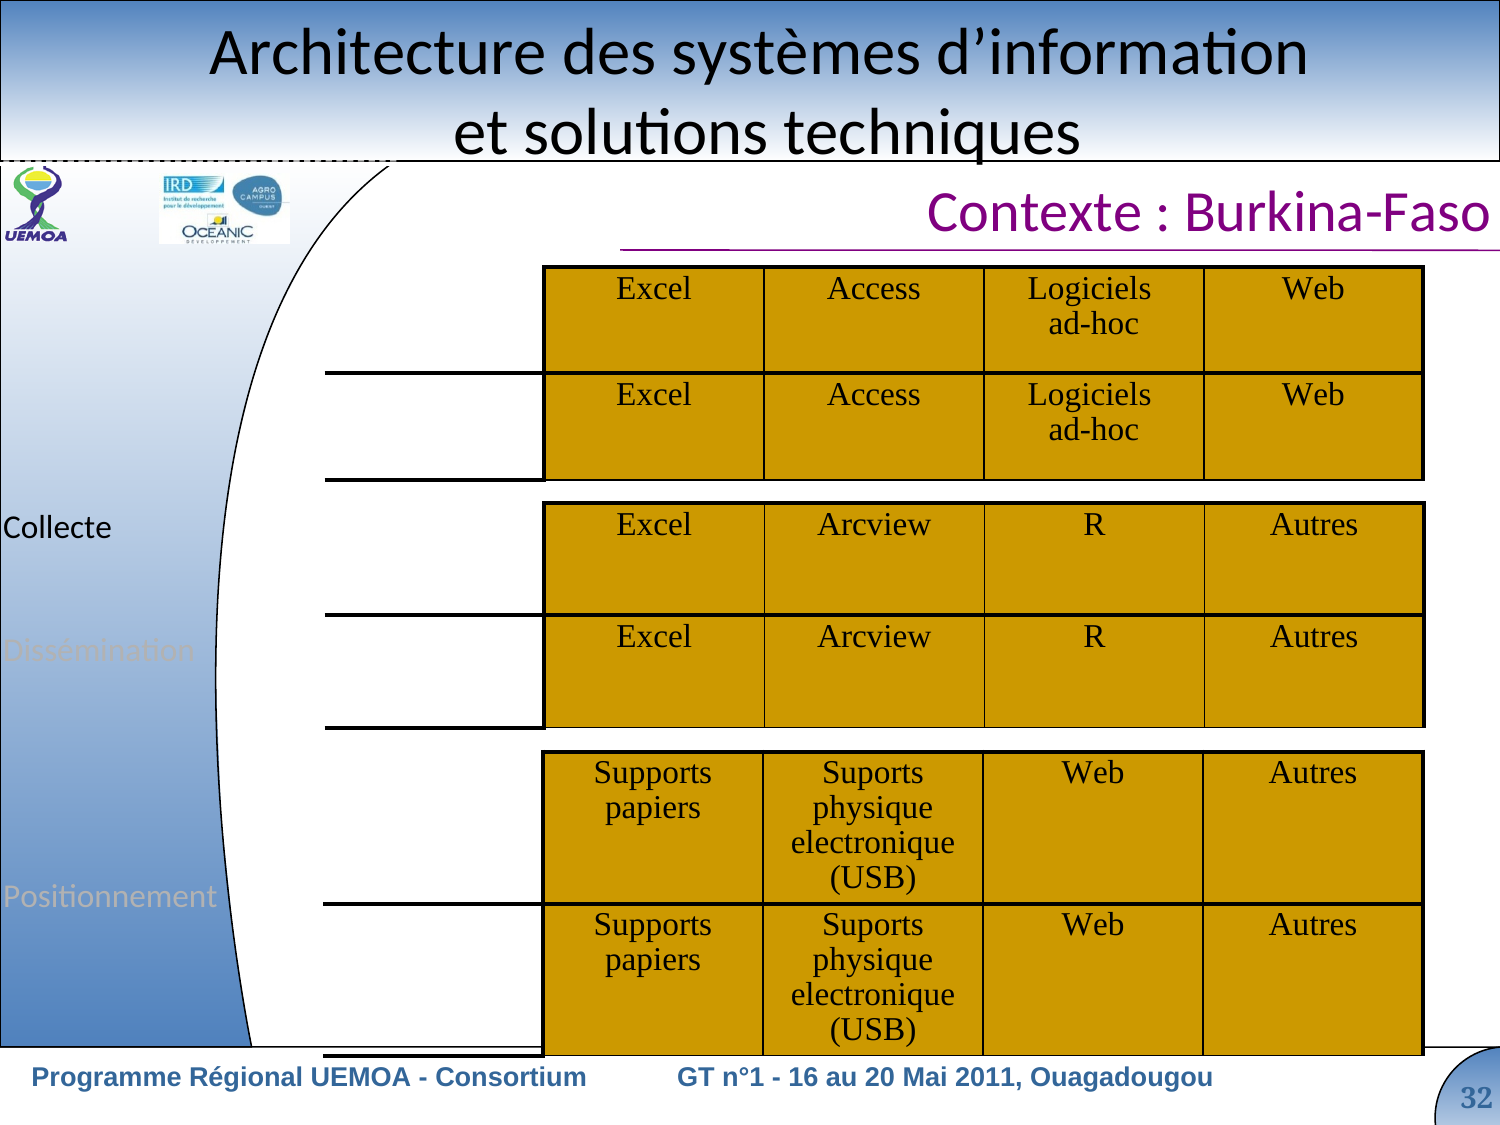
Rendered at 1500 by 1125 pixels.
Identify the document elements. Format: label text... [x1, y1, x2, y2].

table_cell [325, 617, 542, 726]
table_cell Autres [1205, 617, 1422, 727]
table_header Autres [1205, 505, 1422, 613]
text_box Architecture des systèmes d’information et solutions techniques [53, 0, 1483, 161]
table_header Collecte Dissémination Positionnement [0, 497, 313, 1045]
table_cell Suports physique electronique (USB) [764, 906, 982, 1055]
table_header Access [765, 269, 983, 371]
table_header [325, 503, 542, 613]
table_cell Autres [1204, 906, 1421, 1055]
table_cell [323, 906, 541, 1054]
table_header [323, 752, 541, 902]
table_cell Arcview [765, 617, 984, 727]
picture [159, 173, 265, 244]
table_header Supports papiers [545, 754, 762, 902]
table_cell [325, 375, 542, 478]
table_header R [985, 505, 1204, 613]
table_cell Supports papiers [545, 906, 762, 1055]
table_cell Excel [546, 617, 764, 727]
table_cell Logiciels ad-hoc [985, 375, 1203, 479]
table_header Logiciels ad-hoc [985, 269, 1203, 371]
table_header Excel [546, 269, 763, 371]
table_cell Web [1205, 375, 1421, 479]
table_cell Excel [546, 375, 763, 479]
text_box Contexte : Burkina-Faso [265, 165, 1500, 251]
table_header Autres [1204, 754, 1421, 902]
table_cell R [985, 617, 1204, 727]
table_header Arcview [765, 505, 984, 613]
table_header [325, 267, 542, 371]
table_header Web [1205, 269, 1421, 371]
table_cell Web [984, 906, 1202, 1055]
picture [0, 166, 73, 244]
table_header Web [984, 754, 1202, 902]
table_cell Access [765, 375, 983, 479]
table_header Suports physique electronique (USB) [764, 754, 982, 902]
table_header Excel [546, 505, 764, 613]
